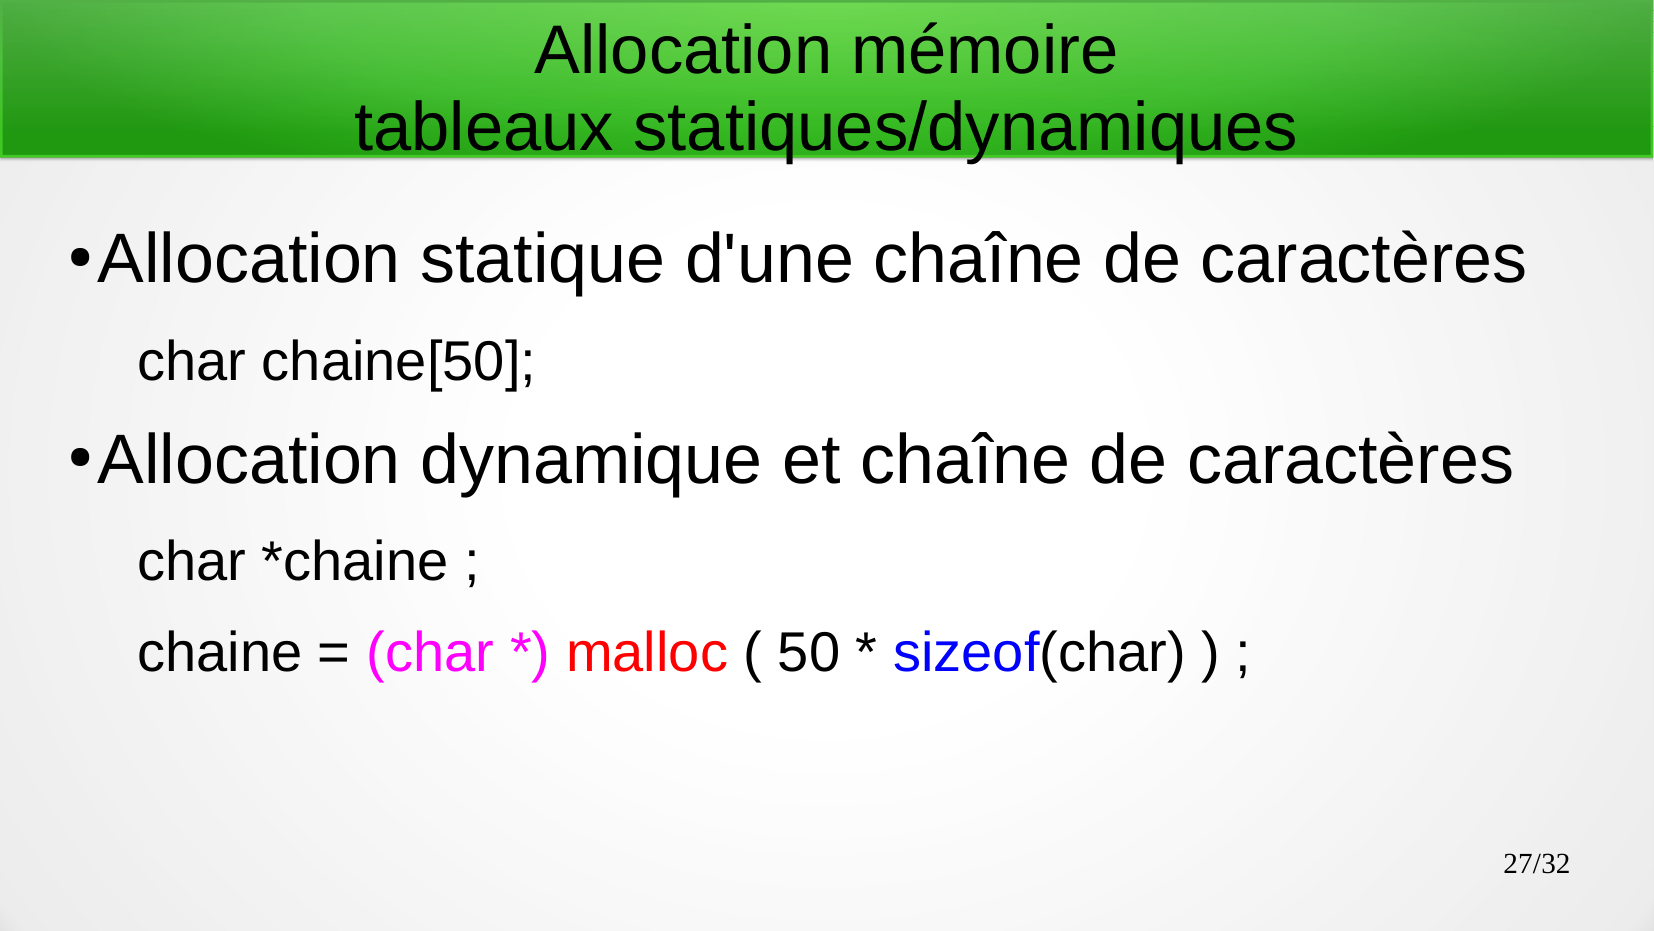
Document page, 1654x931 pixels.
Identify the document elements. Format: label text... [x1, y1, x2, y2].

list Allocation statique d'une chaîne de caractères char chaine[50]; Allocation dynamique et chaîne de caractères char *chaine ; chaine = (char *) malloc ( 50 * sizeof(char) ) ; [57, 219, 1547, 757]
title Allocation mémoire tableaux statiques/dynamiques [82, 11, 1571, 166]
